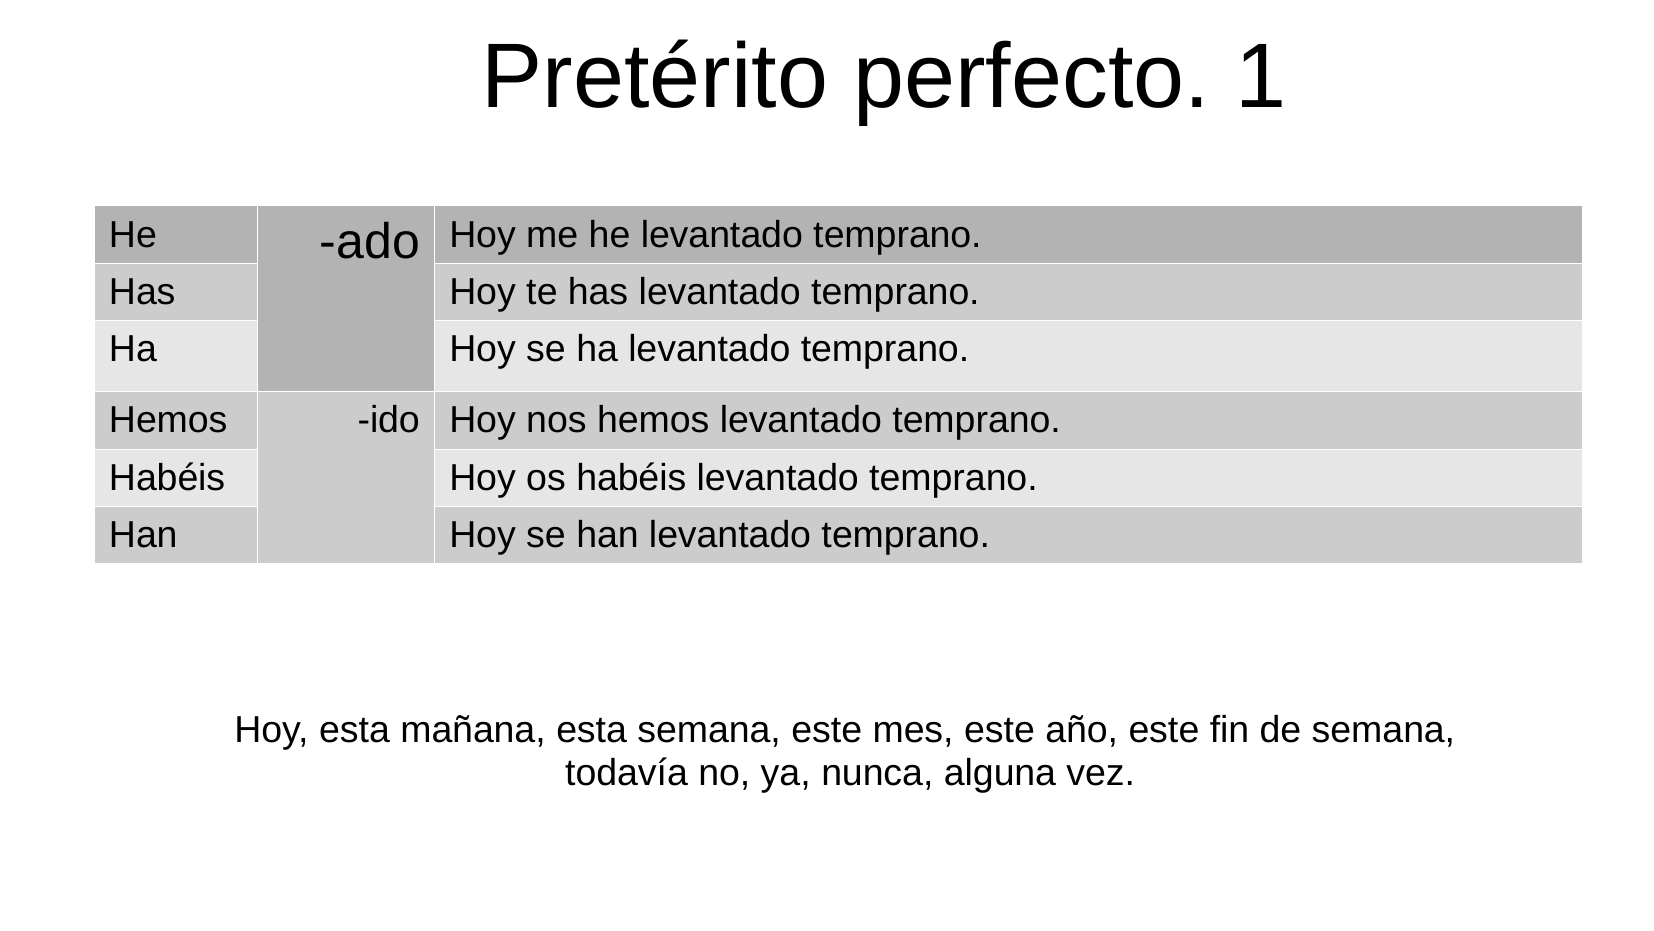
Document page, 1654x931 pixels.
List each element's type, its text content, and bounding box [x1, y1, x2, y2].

table_cell Habéis [95, 450, 257, 506]
table_header He [95, 206, 257, 263]
table_header -ado [258, 206, 434, 391]
table_cell Han [95, 507, 257, 563]
table_cell Hemos [95, 392, 257, 449]
table_cell Hoy se han levantado temprano. [435, 507, 1582, 563]
title Pretérito perfecto. 1 [140, 0, 1629, 154]
table_cell Hoy se ha levantado temprano. [435, 321, 1582, 391]
title Hoy, esta mañana, esta semana, este mes, este año, este fin de semana, todavía no, ya, nunca, alguna vez. [106, 673, 1595, 829]
table_cell Hoy os habéis levantado temprano. [435, 450, 1582, 506]
table_cell Ha [95, 321, 257, 391]
table_cell -ido [258, 392, 434, 563]
table_cell Hoy nos hemos levantado temprano. [435, 392, 1582, 449]
table_cell Has [95, 264, 257, 320]
table_header Hoy me he levantado temprano. [435, 206, 1582, 263]
table_cell Hoy te has levantado temprano. [435, 264, 1582, 320]
